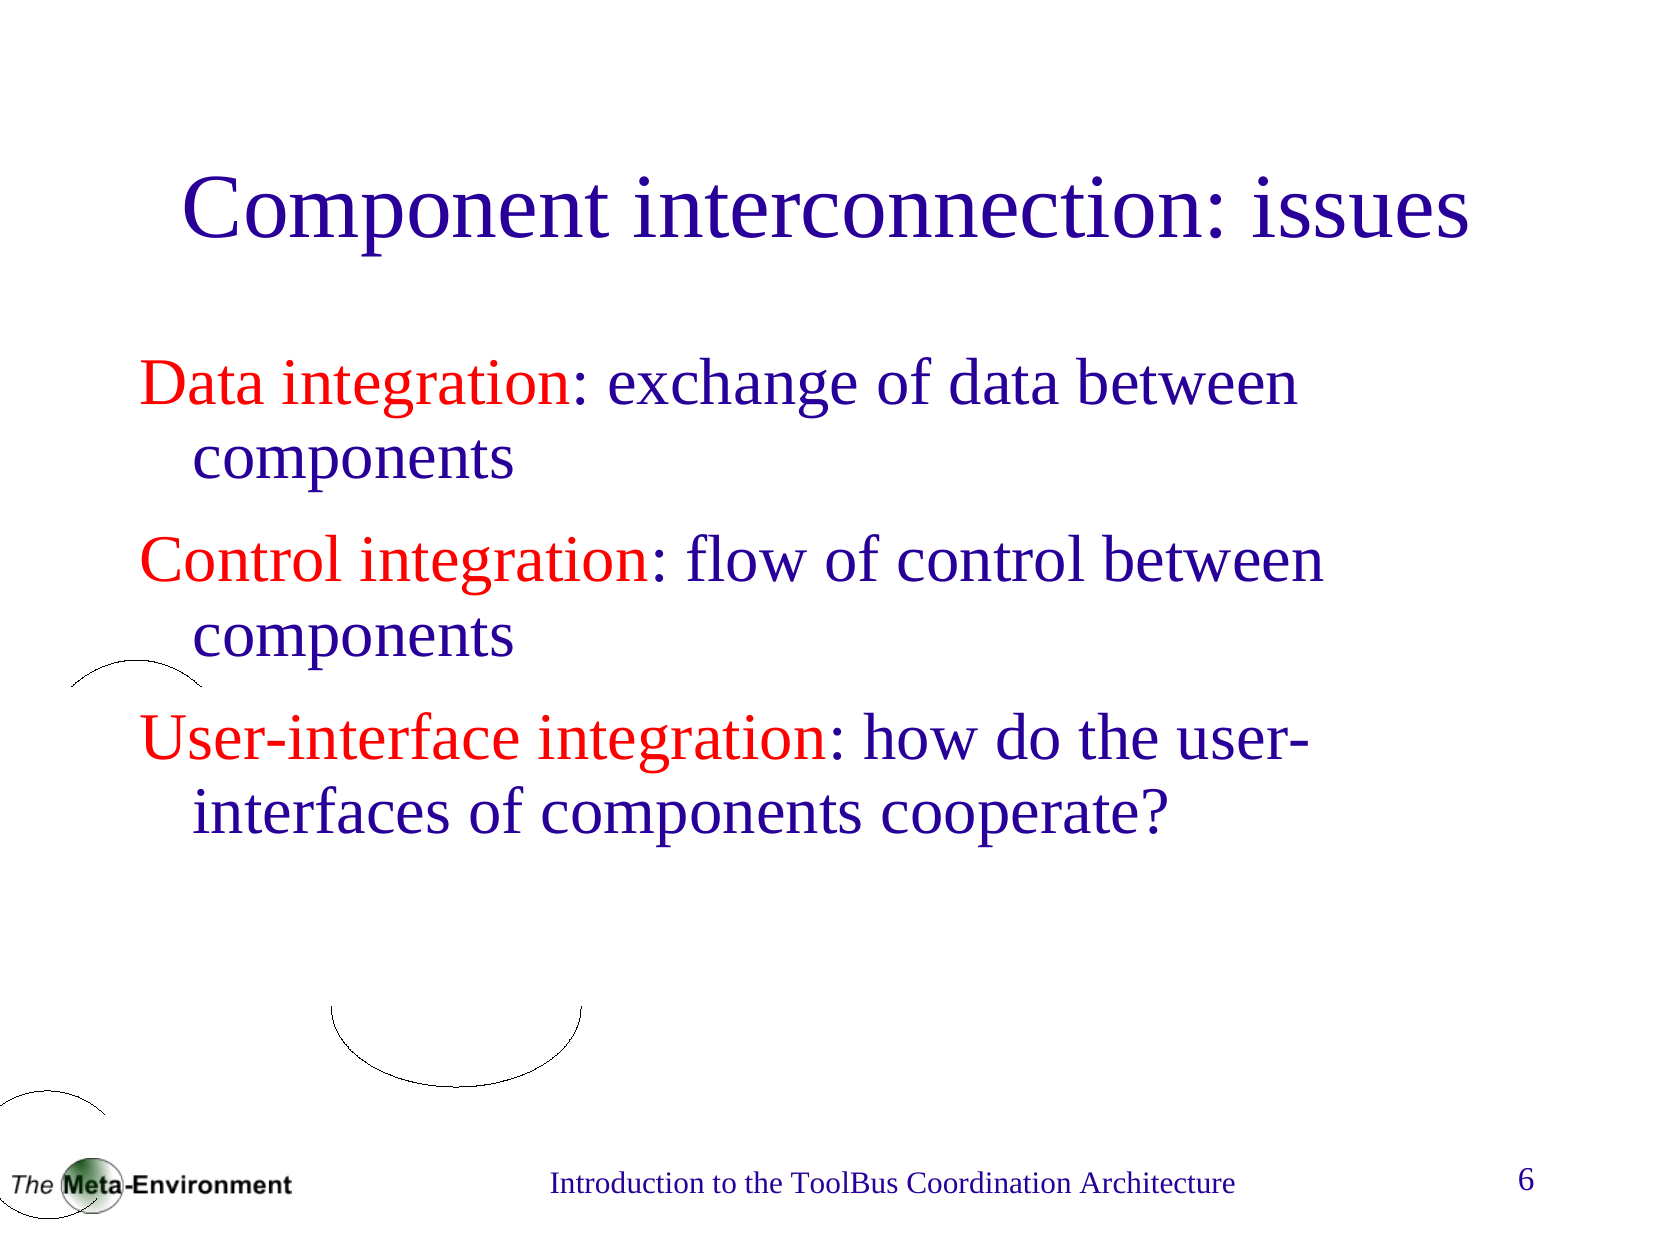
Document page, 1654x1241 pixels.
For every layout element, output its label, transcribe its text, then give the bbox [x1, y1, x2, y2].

list Data integration: exchange of data between components Control integration: flow of control between components User-interface integration: how do the user-interfaces of components cooperate? [121, 344, 1534, 1127]
picture [12, 1158, 292, 1214]
title Component interconnection: issues [121, 102, 1534, 311]
